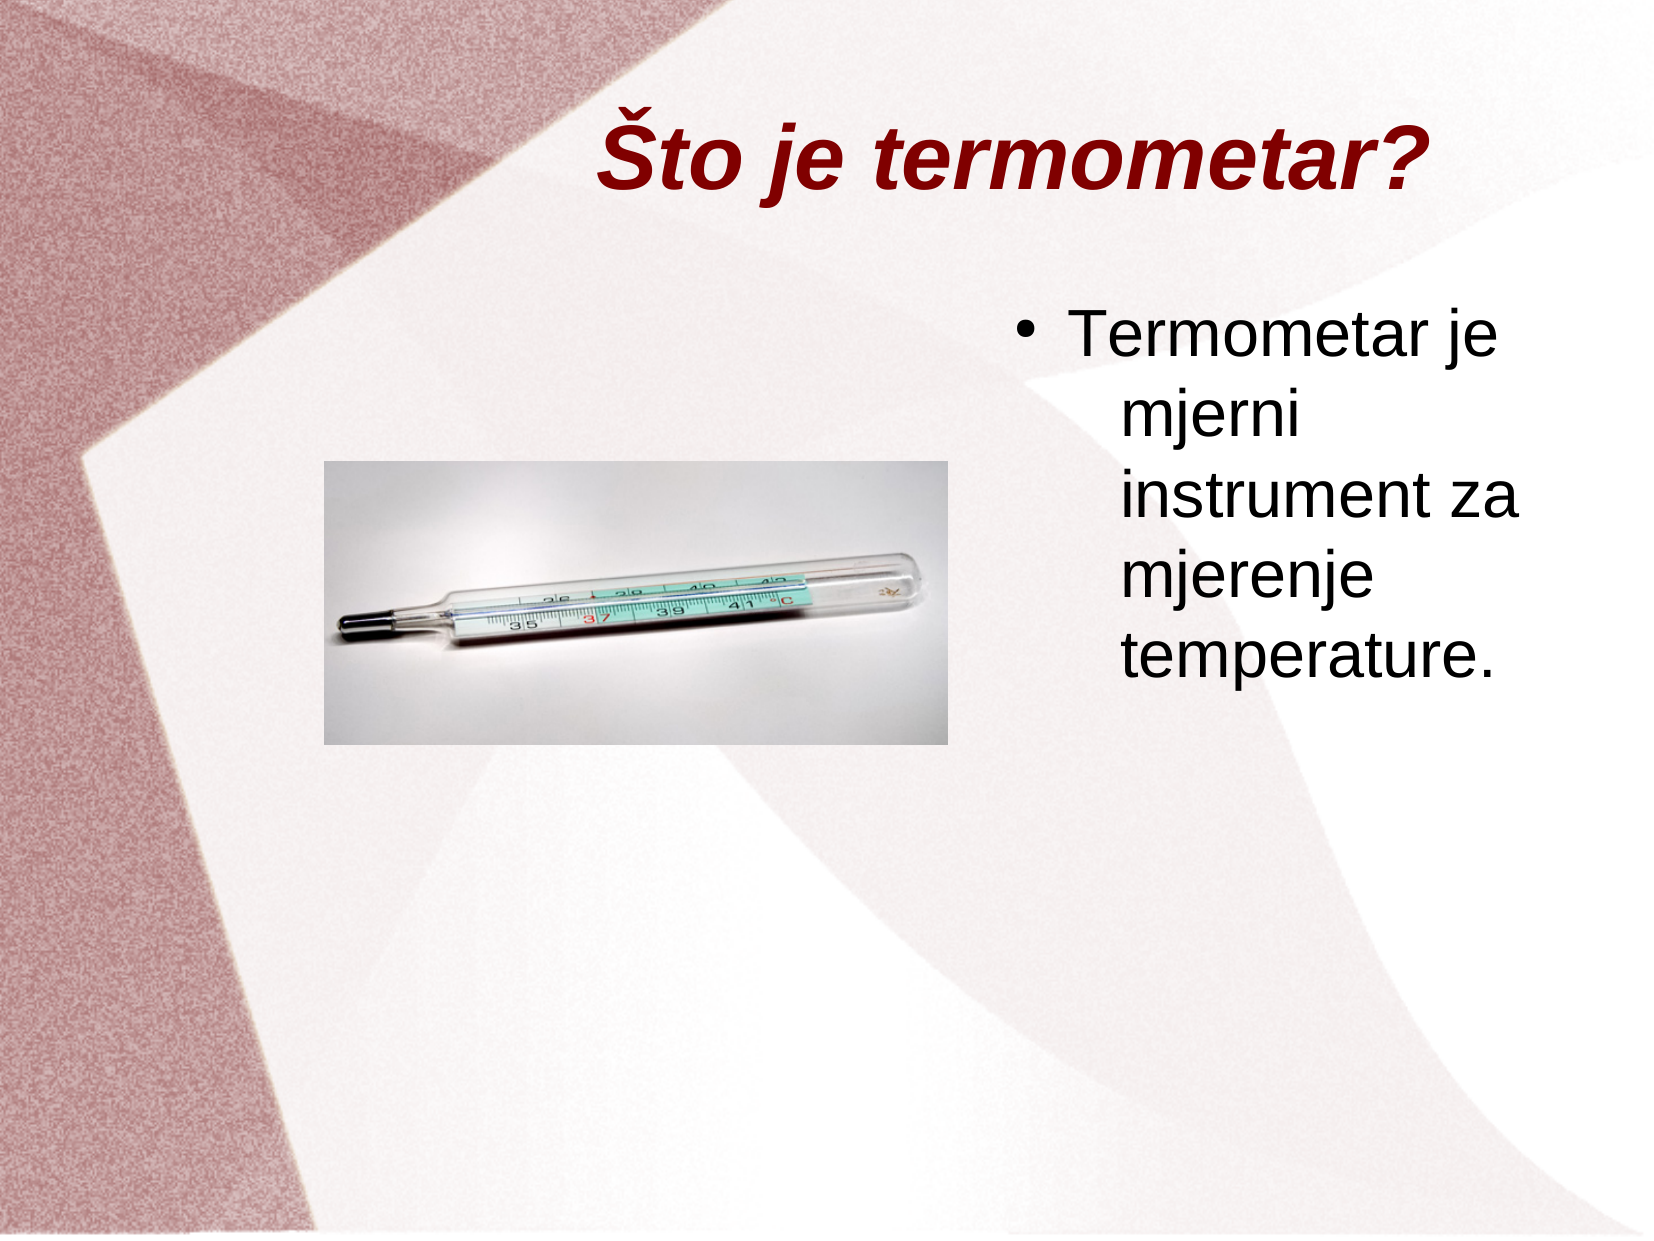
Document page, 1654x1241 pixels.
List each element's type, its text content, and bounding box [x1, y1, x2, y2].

title Što je termometar? [596, 49, 1607, 257]
list Termometar je mjerni instrument za mjerenje temperature. [978, 290, 1601, 916]
picture [324, 461, 948, 745]
